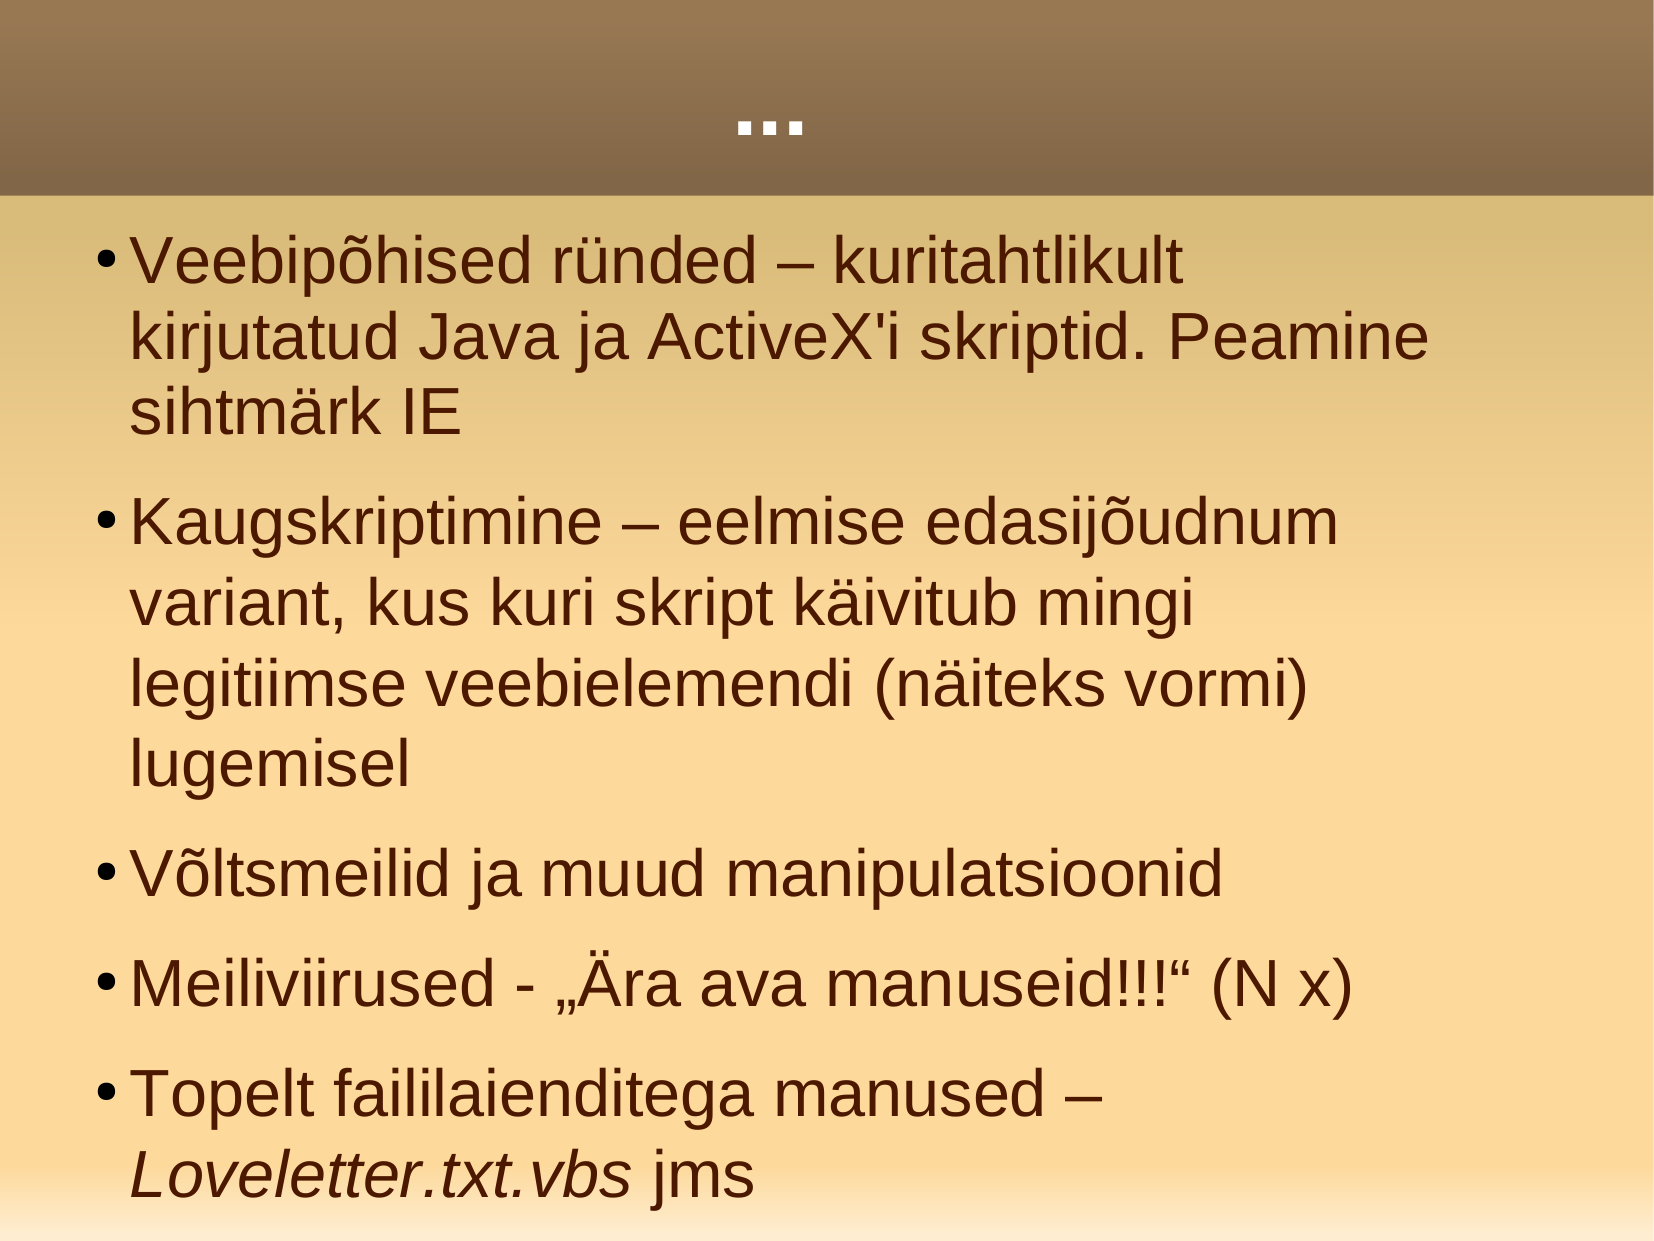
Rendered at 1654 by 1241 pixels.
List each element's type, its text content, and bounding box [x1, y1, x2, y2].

list Veebipõhised ründed – kuritahtlikult kirjutatud Java ja ActiveX'i skriptid. Peamine sihtmärk IE Kaugskriptimine – eelmise edasijõudnum variant, kus kuri skript käivitub mingi legitiimse veebielemendi (näiteks vormi) lugemisel Võltsmeilid ja muud manipulatsioonid Meiliviirused - „Ära ava manuseid!!!“ (N x) Topelt faililaienditega manused – Loveletter.txt.vbs jms [59, 222, 1472, 1211]
title ... [64, 0, 1477, 207]
picture [0, 0, 1654, 1241]
